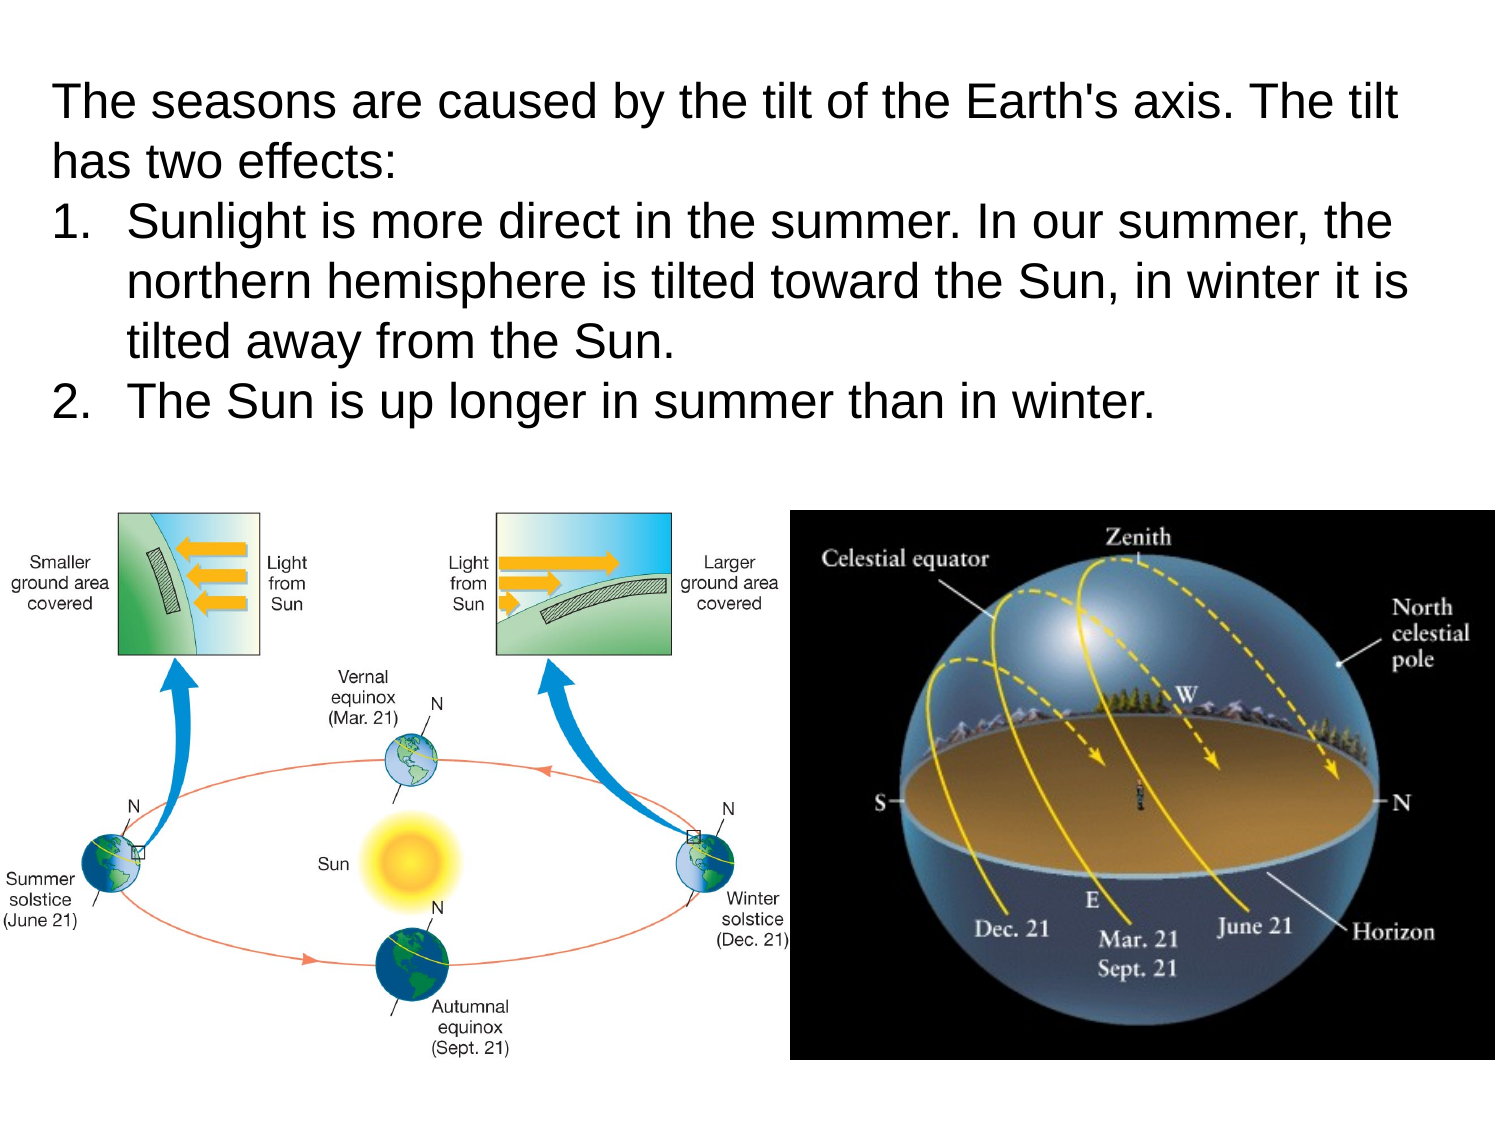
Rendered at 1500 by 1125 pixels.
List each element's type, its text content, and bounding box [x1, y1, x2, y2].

text_box The seasons are caused by the tilt of the Earth's axis. The tilt has two effects: Sunlight is more direct in the summer. In our summer, the northern hemisphere is tilted toward the Sun, in winter it is tilted away from the Sun. The Sun is up longer in summer than in winter. [36, 60, 1427, 436]
picture [0, 510, 1495, 1060]
